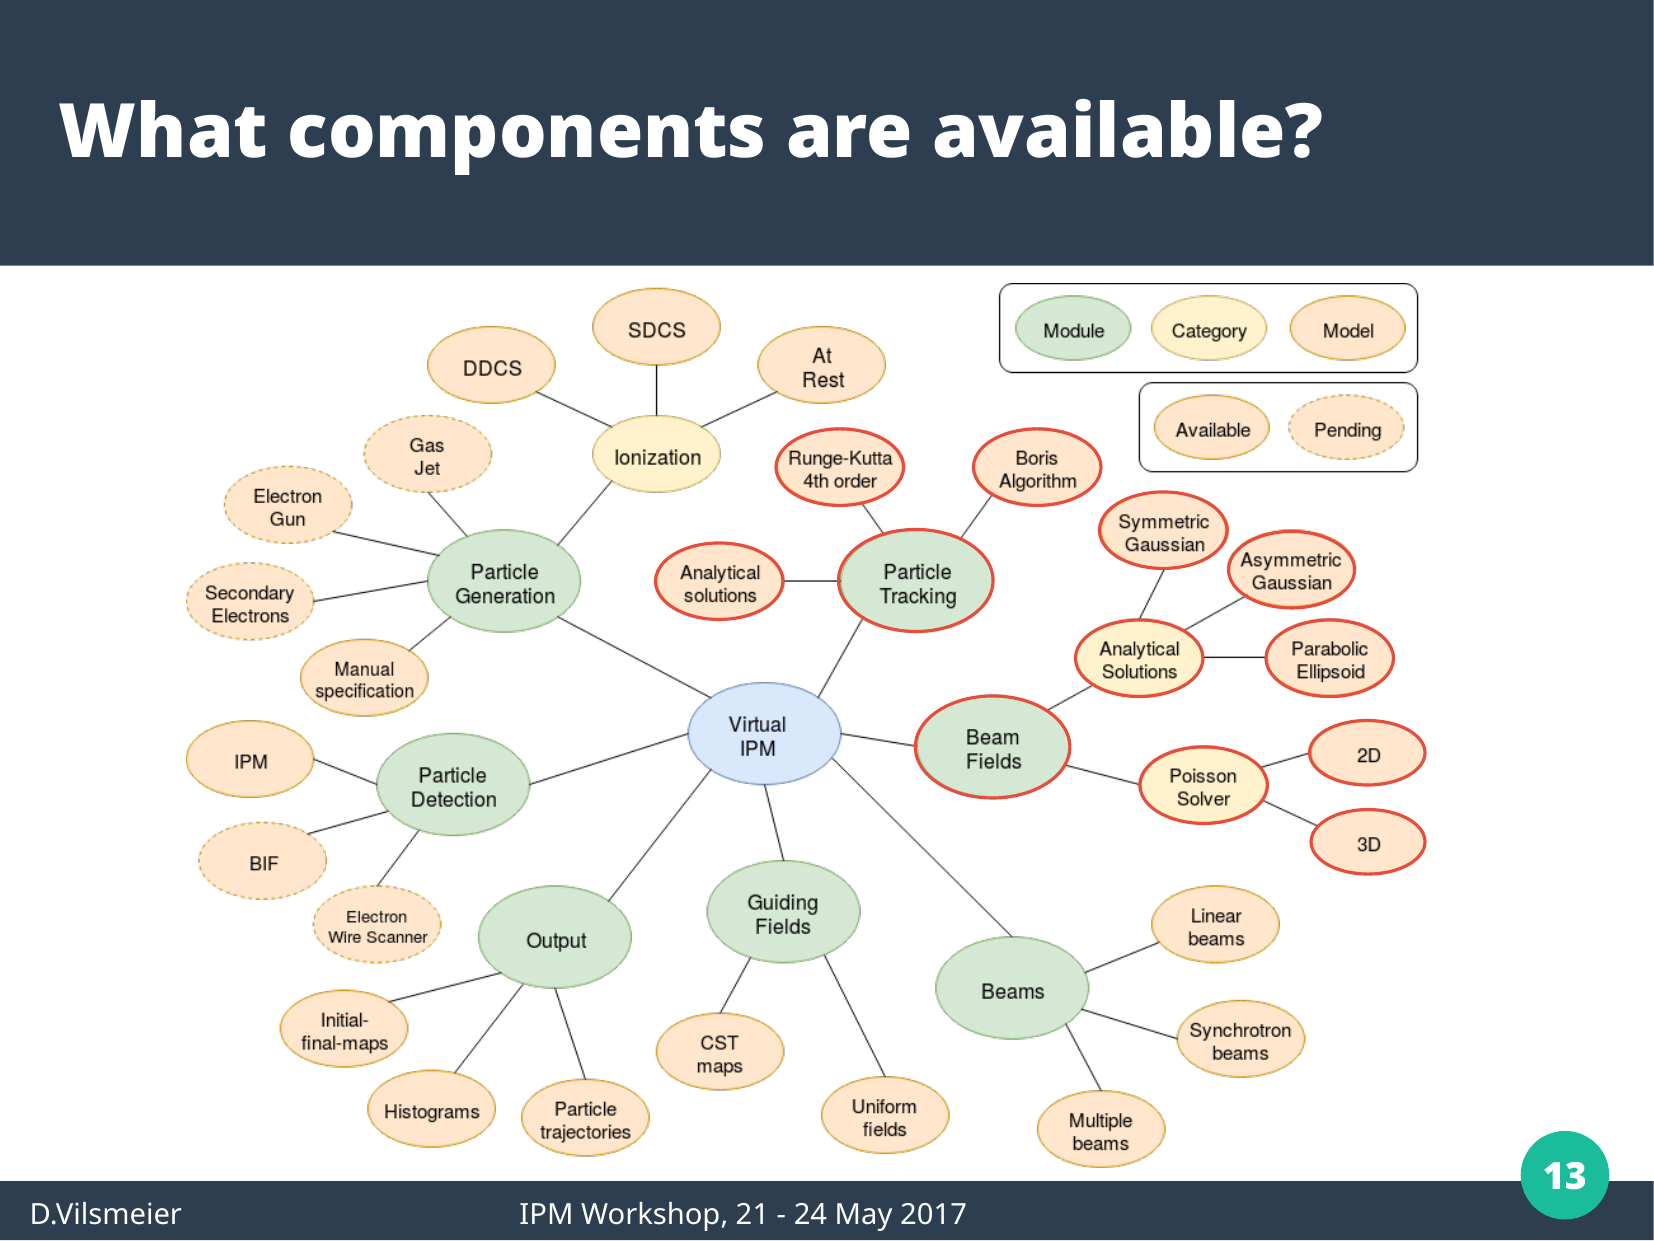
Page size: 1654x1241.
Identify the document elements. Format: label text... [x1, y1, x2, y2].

picture [186, 283, 1426, 1168]
title What components are available? [59, 49, 1595, 207]
picture [1313, 812, 1423, 872]
picture [1312, 723, 1423, 783]
